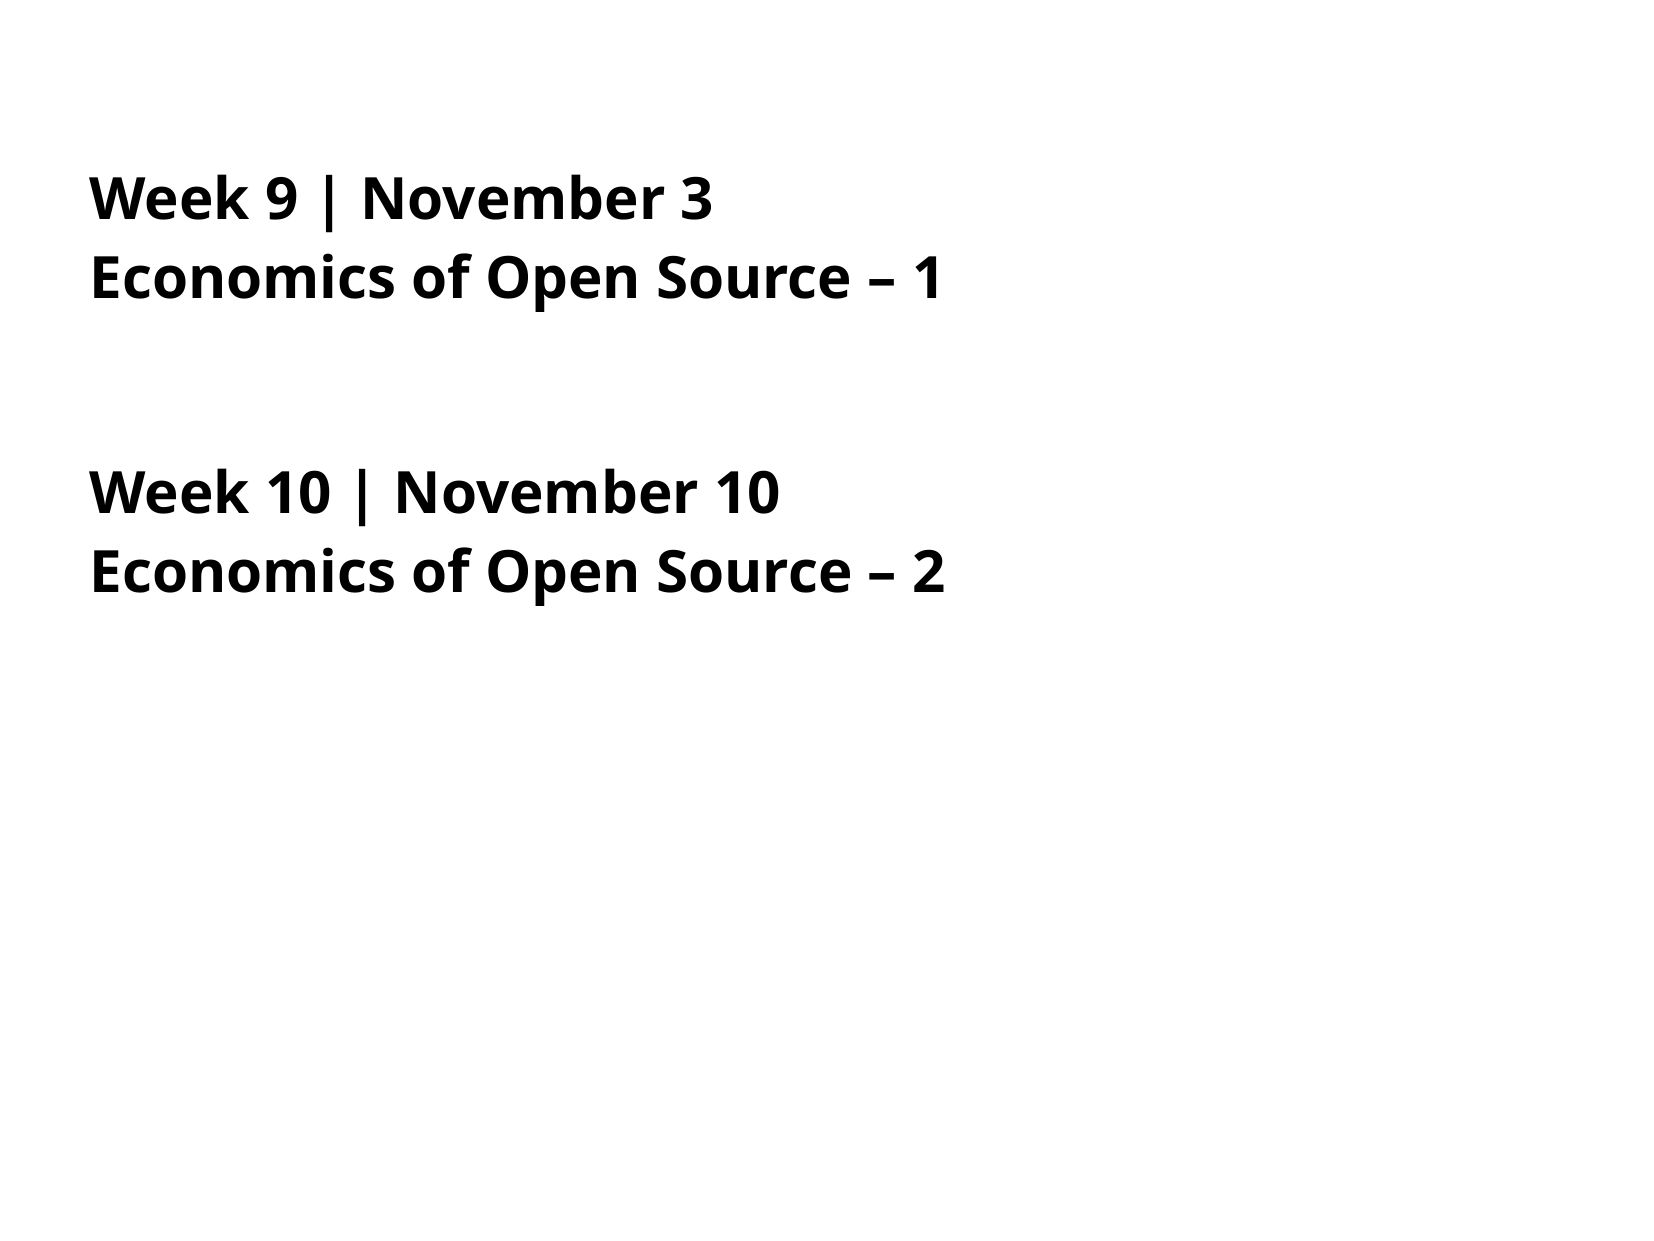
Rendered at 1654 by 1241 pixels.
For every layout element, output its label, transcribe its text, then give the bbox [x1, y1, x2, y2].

text_box Week 9 | November 3 Economics of Open Source – 1 [75, 150, 1538, 307]
text_box Week 10 | November 10 Economics of Open Source – 2 [75, 443, 1538, 601]
